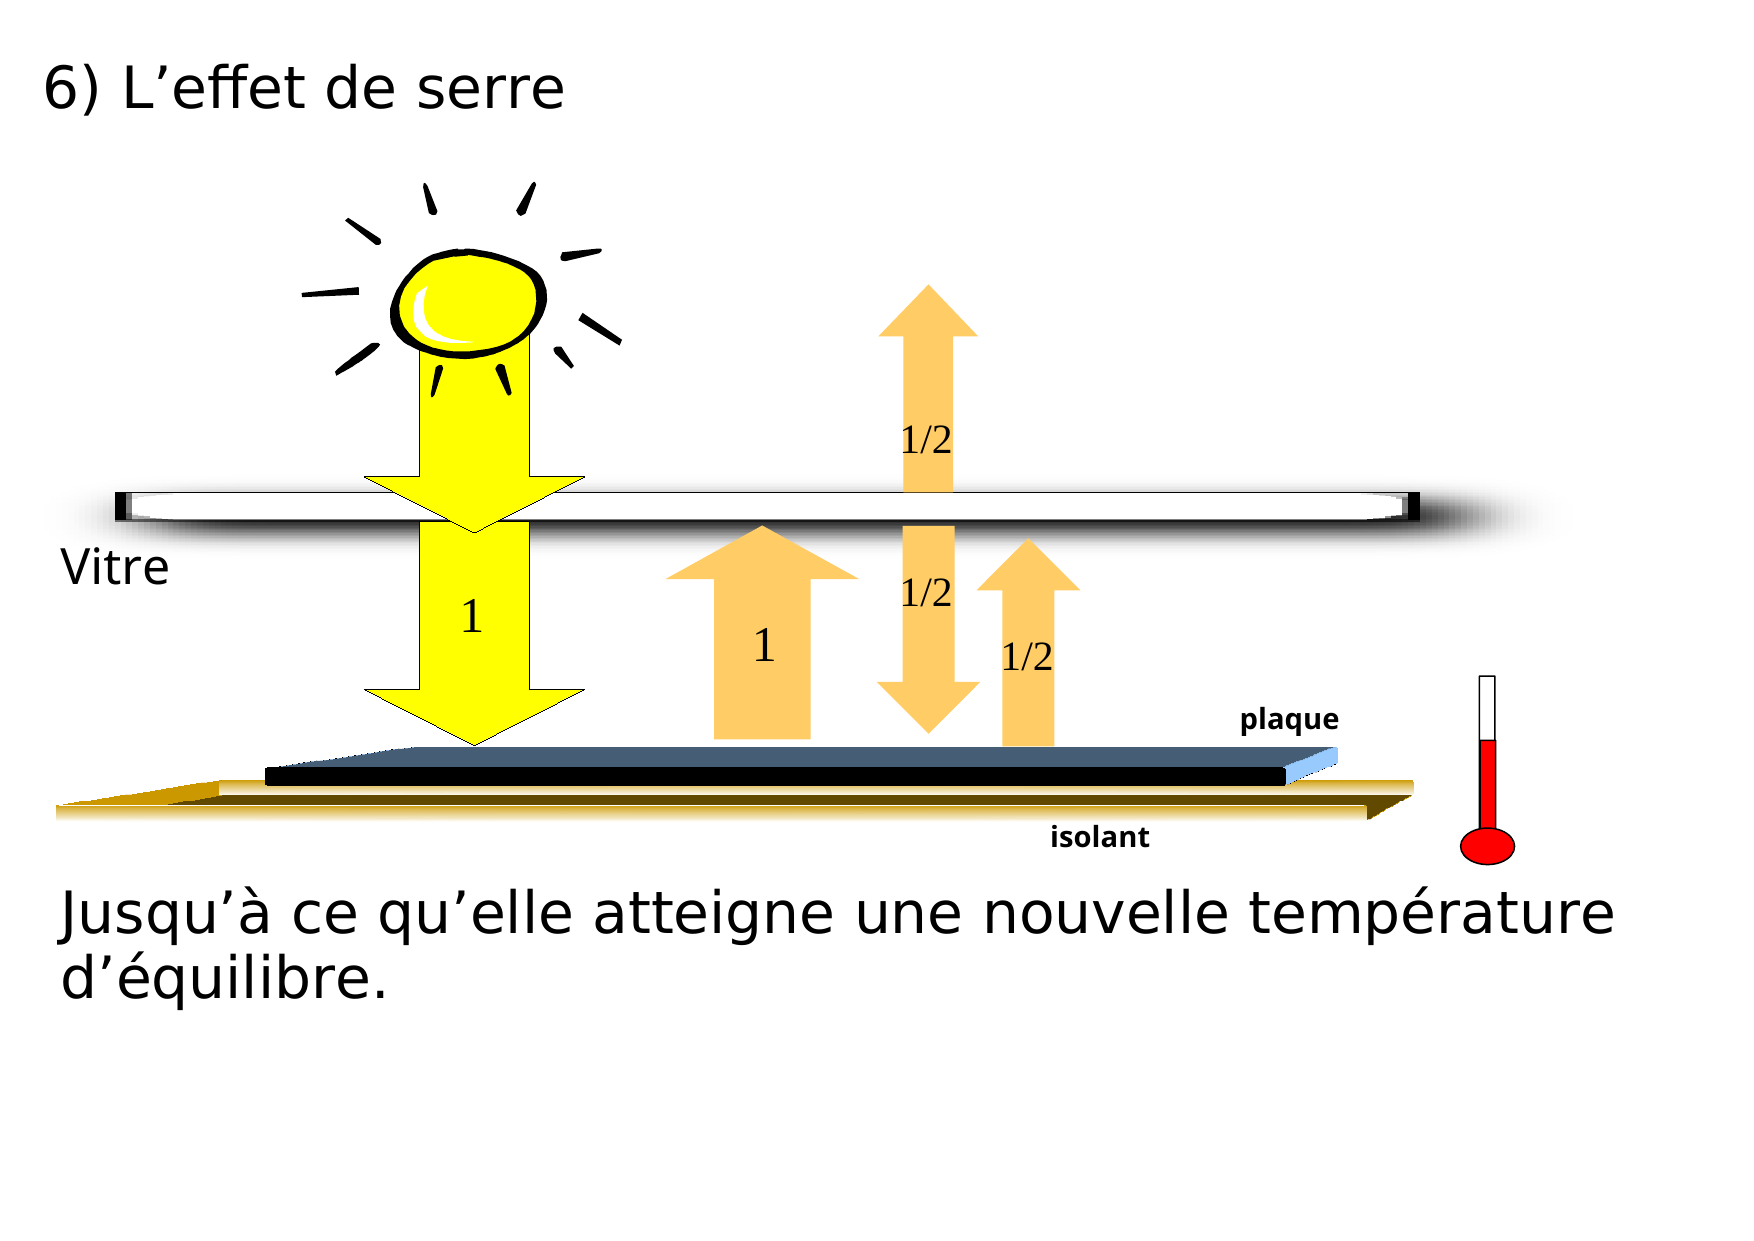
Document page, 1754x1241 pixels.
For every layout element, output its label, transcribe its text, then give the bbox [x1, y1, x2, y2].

picture [44, 737, 1429, 832]
text_box [878, 284, 979, 416]
text_box Vitre [45, 523, 209, 566]
text_box isolant [1035, 808, 1288, 884]
text_box 1/2 [899, 416, 975, 474]
text_box [976, 538, 1081, 633]
text_box [1460, 676, 1515, 865]
text_box 1/2 [899, 569, 975, 628]
text_box [345, 217, 382, 245]
text_box [423, 182, 438, 216]
text_box [1002, 691, 1055, 747]
text_box [903, 474, 954, 493]
text_box [516, 181, 537, 216]
text_box [902, 525, 955, 569]
text_box 1/2 [1000, 633, 1076, 691]
text_box [364, 248, 585, 746]
text_box [876, 628, 981, 734]
text_box [665, 525, 860, 740]
text_box plaque [1224, 690, 1477, 766]
text_box Jusqu’à ce qu’elle atteigne une nouvelle température d’équilibre. [45, 873, 1663, 1162]
text_box [553, 346, 574, 369]
picture [27, 472, 448, 564]
text_box [578, 312, 623, 346]
text_box 6) L’effet de serre [28, 47, 613, 134]
text_box [335, 342, 381, 376]
text_box 1 [751, 616, 787, 687]
picture [500, 472, 1591, 564]
text_box [301, 287, 360, 298]
text_box 1 [451, 587, 493, 652]
text_box [560, 248, 602, 262]
